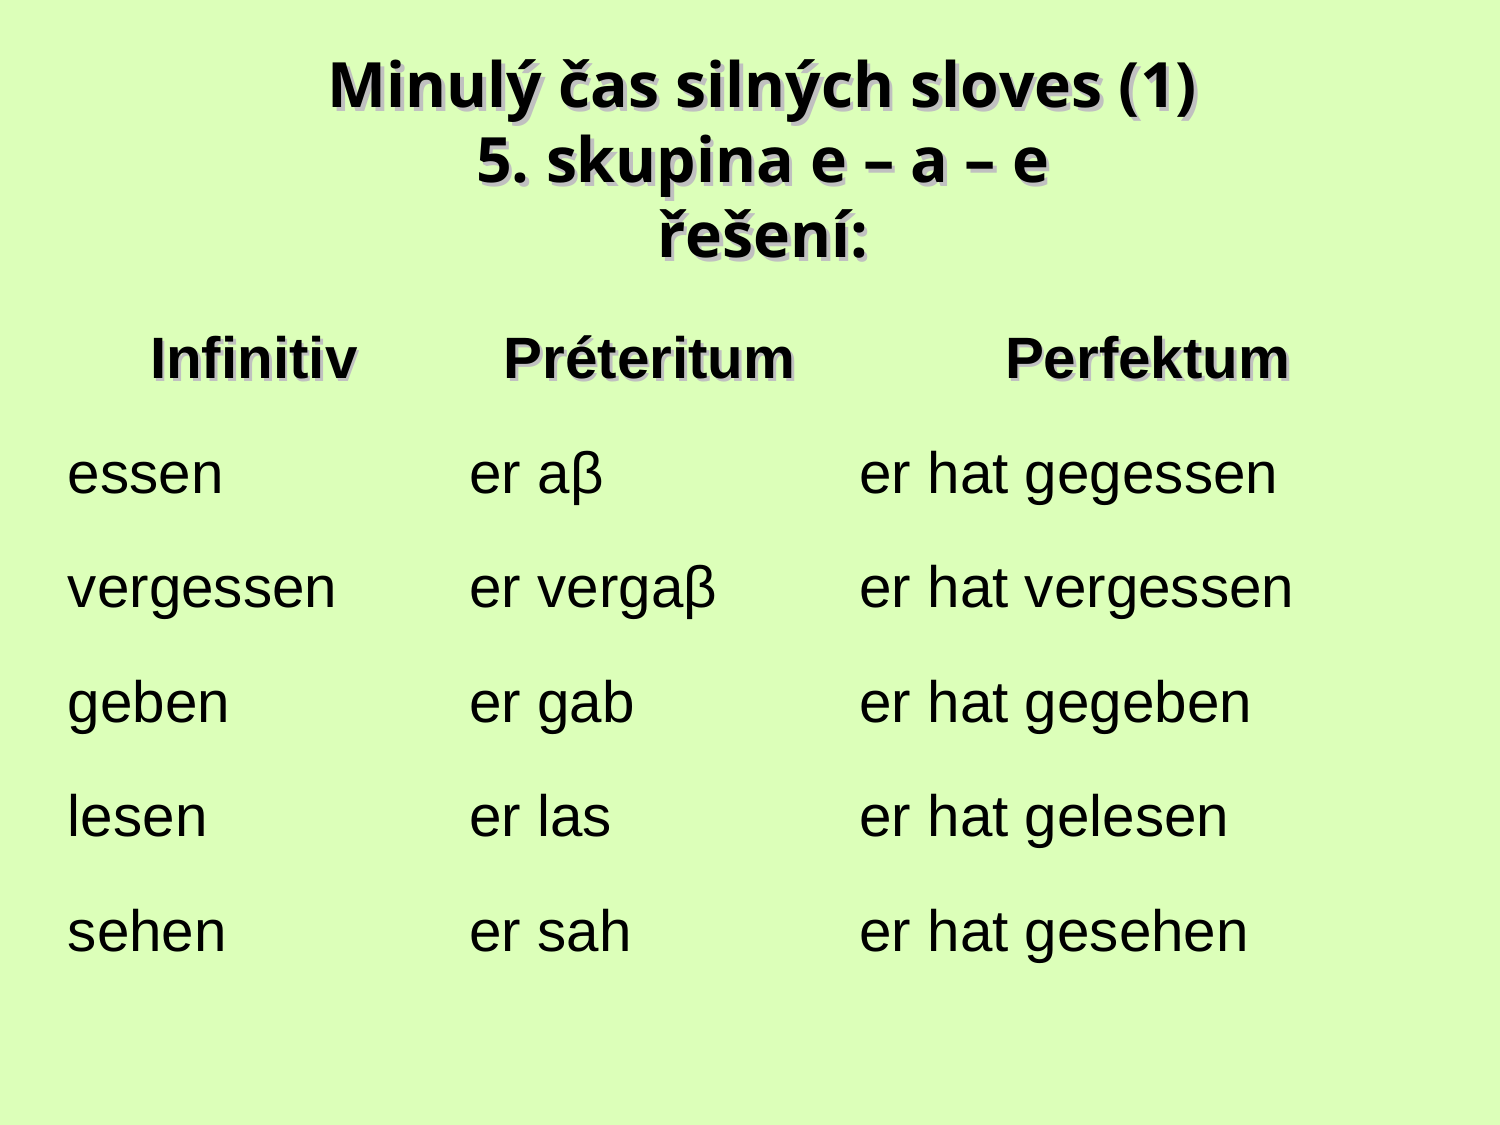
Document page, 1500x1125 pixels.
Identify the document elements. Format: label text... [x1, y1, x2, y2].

table_header Infinitiv [53, 313, 455, 427]
table_cell er sah [455, 885, 845, 1000]
table_cell geben [53, 656, 455, 771]
title Minulý čas silných sloves (1) 5. skupina e – a – e řešení: [75, 37, 1451, 278]
table_cell er aβ [455, 427, 845, 542]
table_cell er las [455, 771, 845, 885]
table_cell essen [53, 427, 455, 542]
table_cell er hat gelesen [845, 771, 1451, 885]
table_cell er gab [455, 656, 845, 771]
table_cell sehen [53, 885, 455, 1000]
table_cell er hat gegeben [845, 656, 1451, 771]
table_cell er hat vergessen [845, 542, 1451, 656]
table_cell er vergaβ [455, 542, 845, 656]
table_cell er hat gesehen [845, 885, 1451, 1000]
table_cell lesen [53, 771, 455, 885]
table_header Préteritum [455, 313, 845, 427]
table_header Perfektum [845, 313, 1451, 427]
table_cell er hat gegessen [845, 427, 1451, 542]
table_cell vergessen [53, 542, 455, 656]
